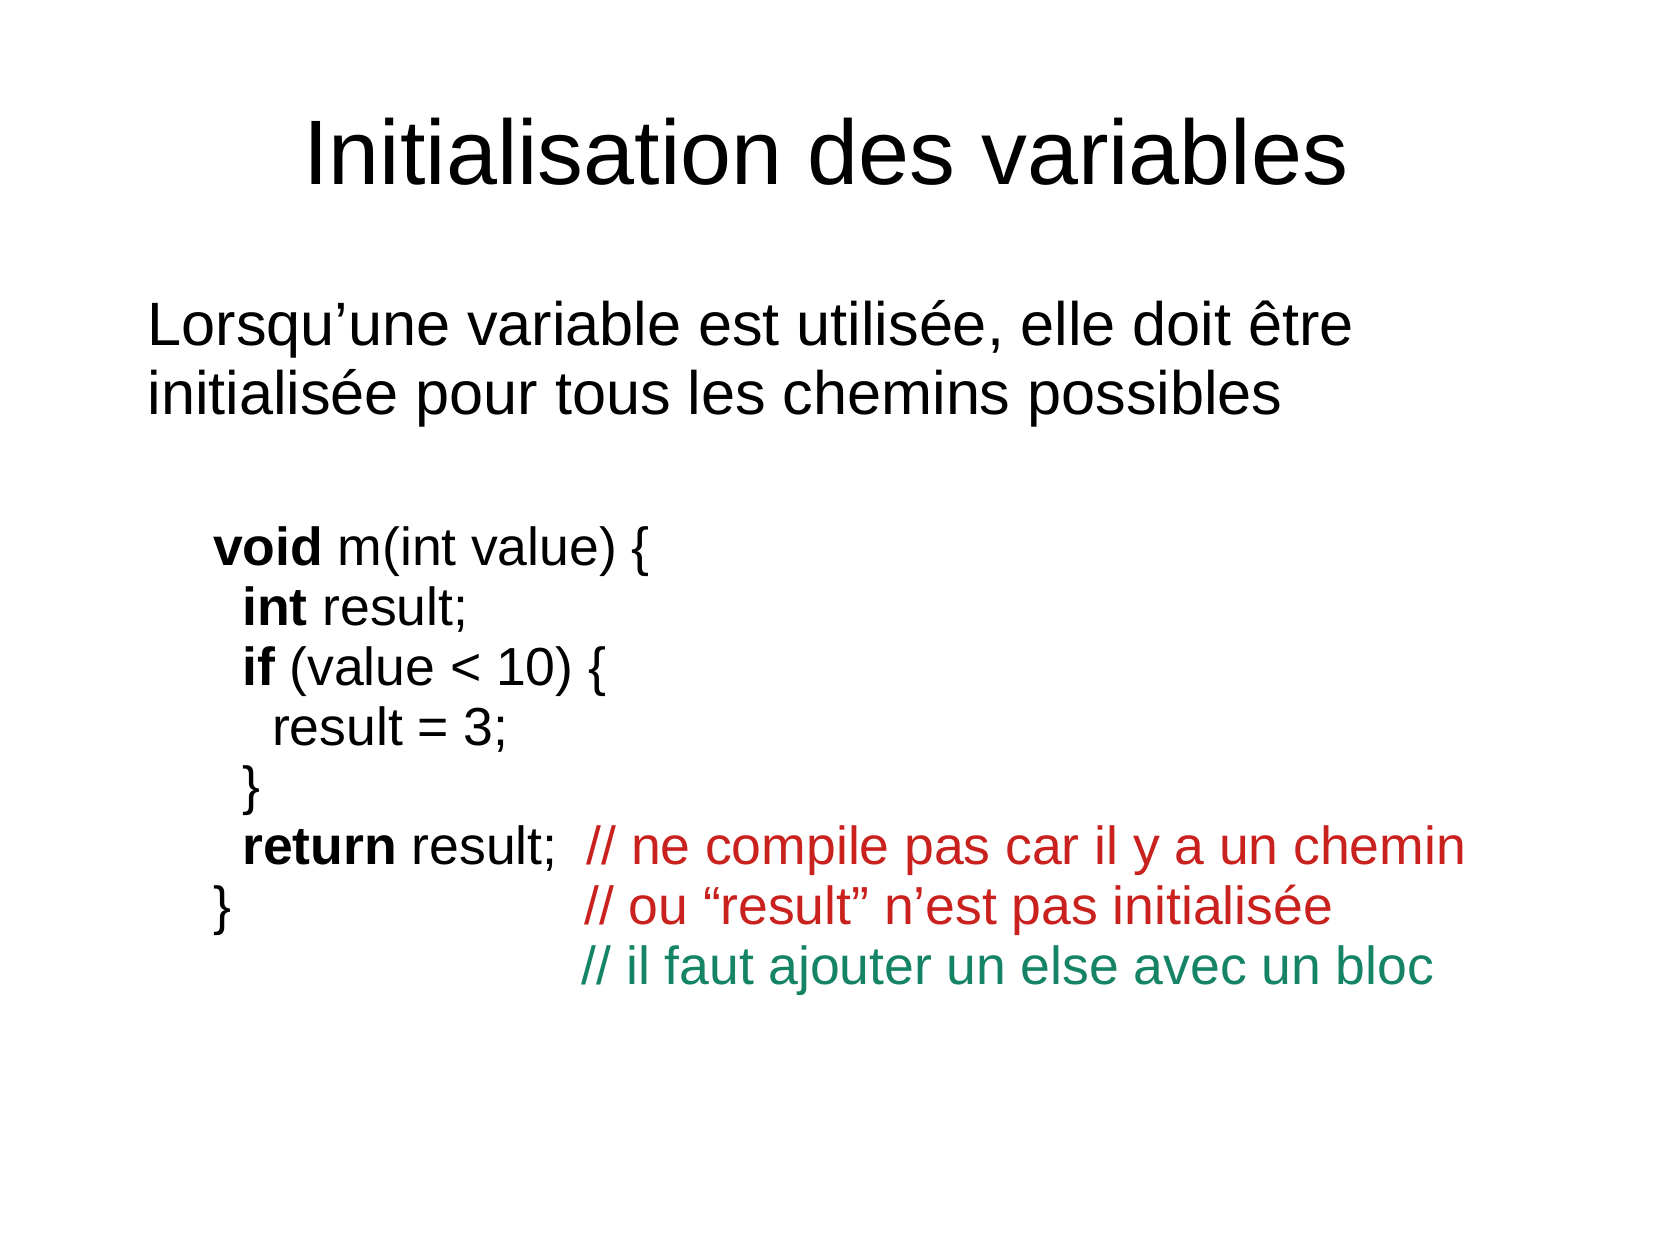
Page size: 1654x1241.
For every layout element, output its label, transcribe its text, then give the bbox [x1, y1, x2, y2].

list Lorsqu’une variable est utilisée, elle doit être initialisée pour tous les chemins possibles void m(int value) { int result; if (value < 10) { result = 3; } return result; // ne compile pas car il y a un chemin } // ou “result” n’est pas initialisée // il faut ajouter un else avec un bloc [82, 290, 1571, 1010]
title Initialisation des variables [82, 49, 1571, 257]
